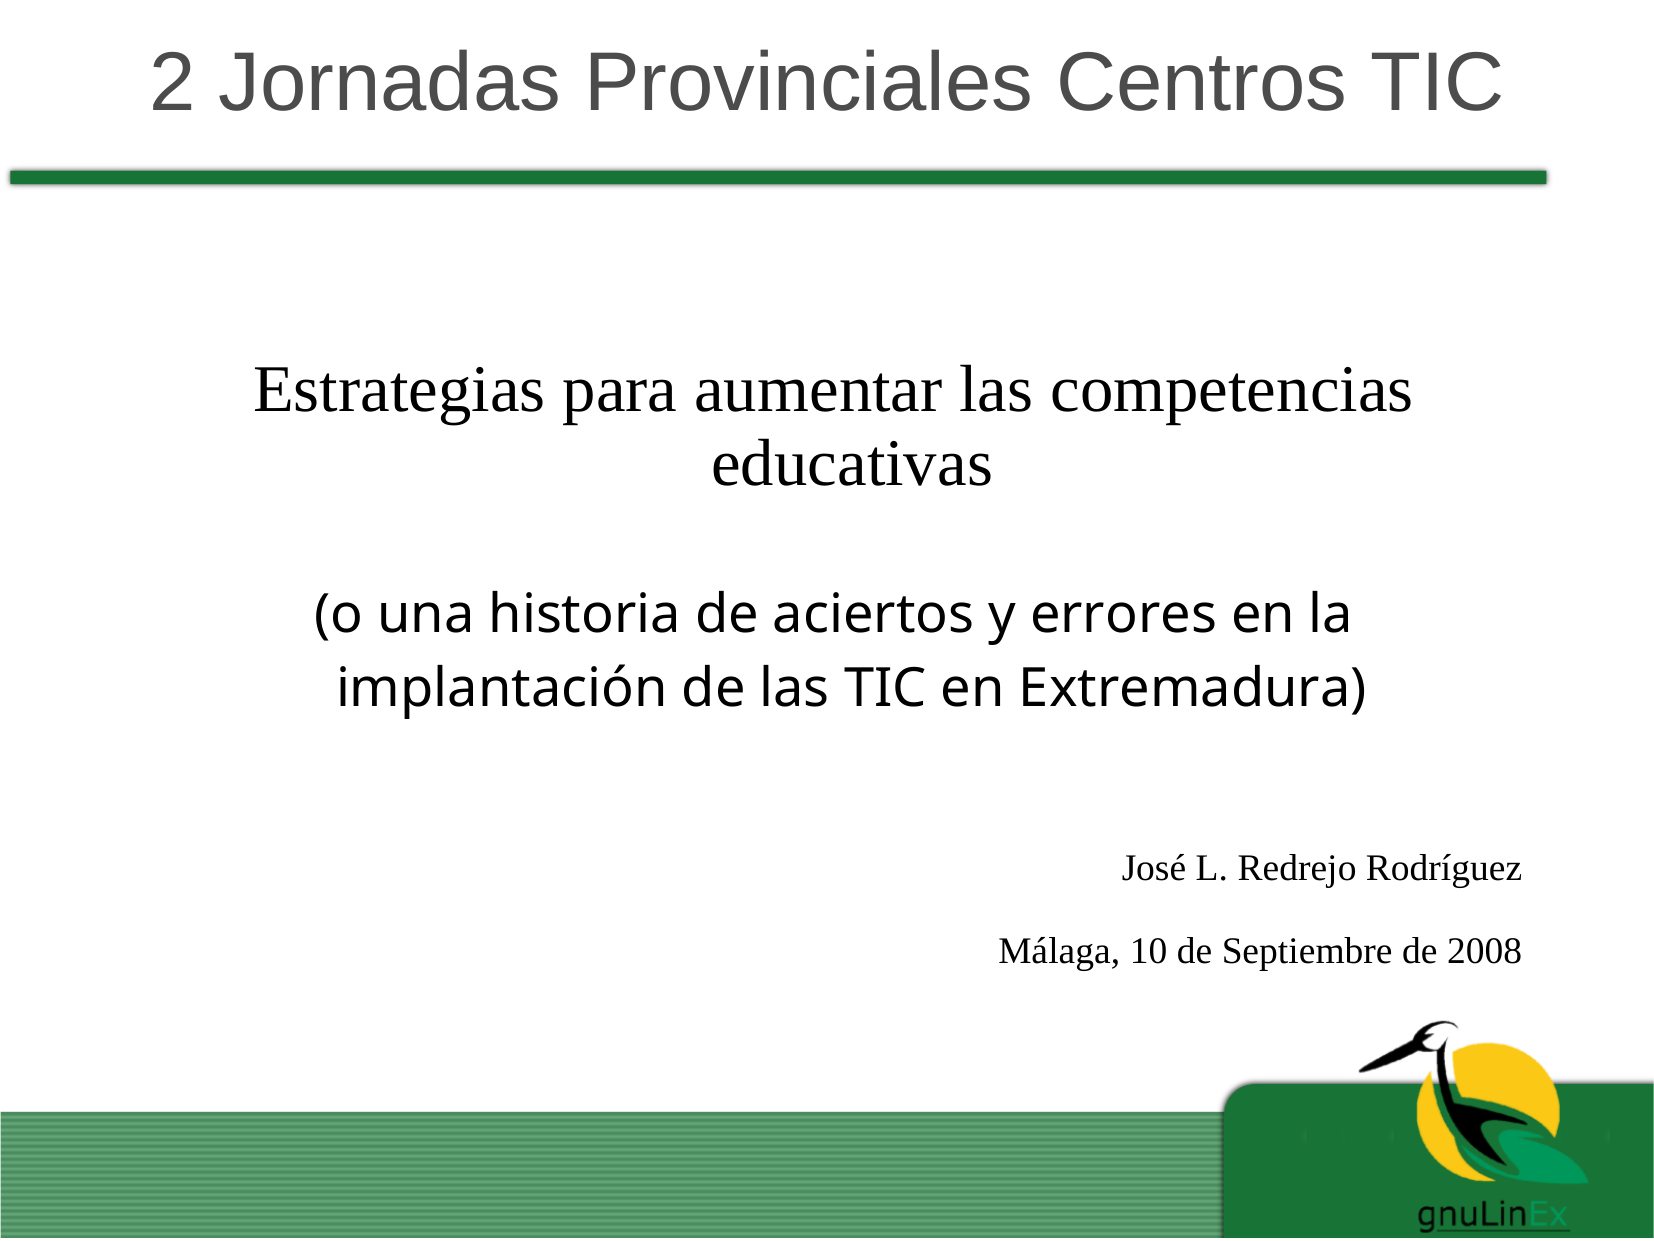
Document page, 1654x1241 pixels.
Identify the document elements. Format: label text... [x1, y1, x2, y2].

subtitle Estrategias para aumentar las competencias educativas (o una historia de aciertos y errores en la implantación de las TIC en Extremadura) José L. Redrejo Rodríguez Málaga, 10 de Septiembre de 2008 [110, 273, 1523, 977]
picture [0, 0, 1654, 1238]
title 2 Jornadas Provinciales Centros TIC [121, 0, 1534, 164]
